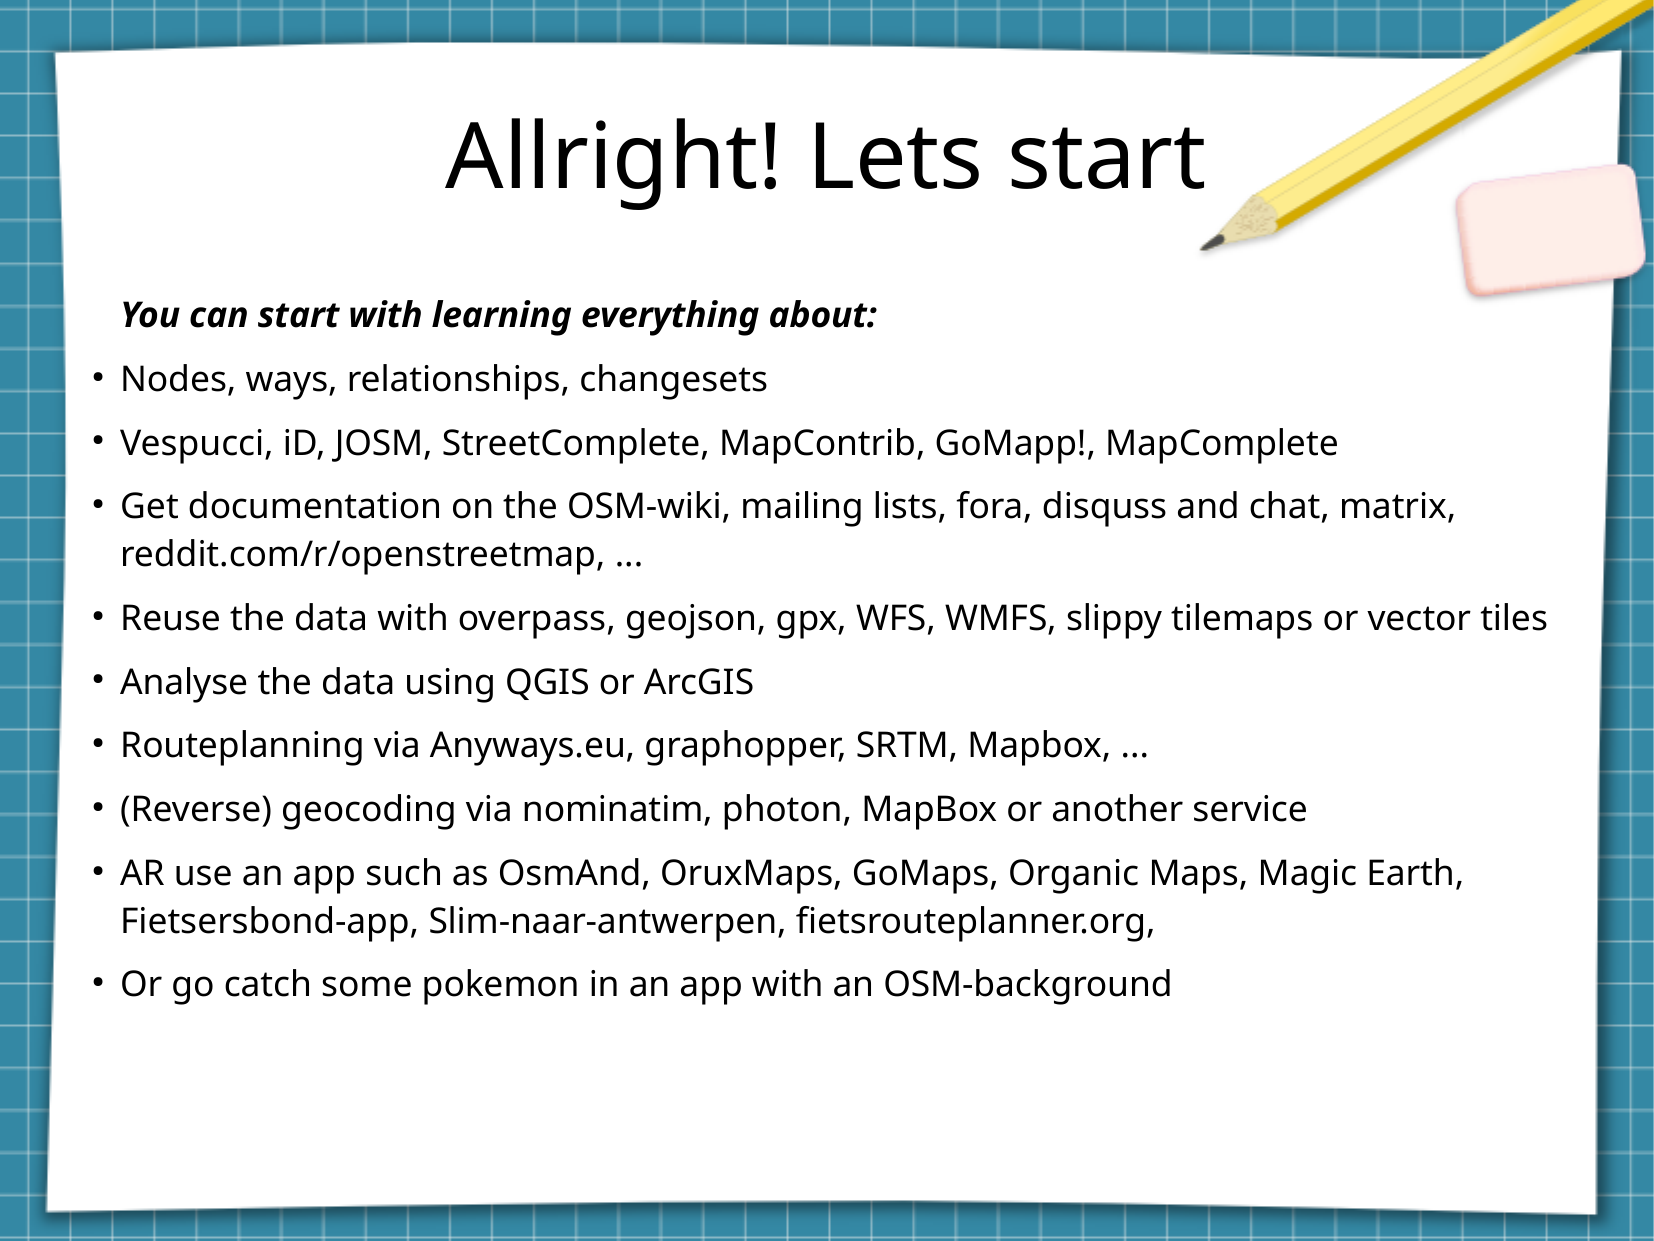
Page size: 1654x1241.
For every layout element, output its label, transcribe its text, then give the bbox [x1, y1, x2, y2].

title Allright! Lets start [82, 49, 1571, 257]
list You can start with learning everything about: Nodes, ways, relationships, changesets Vespucci, iD, JOSM, StreetComplete, MapContrib, GoMapp!, MapComplete Get documentation on the OSM-wiki, mailing lists, fora, disquss and chat, matrix, reddit.com/r/openstreetmap, ... Reuse the data with overpass, geojson, gpx, WFS, WMFS, slippy tilemaps or vector tiles Analyse the data using QGIS or ArcGIS Routeplanning via Anyways.eu, graphopper, SRTM, Mapbox, ... (Reverse) geocoding via nominatim, photon, MapBox or another service AR use an app such as OsmAnd, OruxMaps, GoMaps, Organic Maps, Magic Earth, Fietsersbond-app, Slim-naar-antwerpen, fietsrouteplanner.org, Or go catch some pokemon in an app with an OSM-background [82, 290, 1571, 1010]
picture [0, 0, 1654, 1241]
